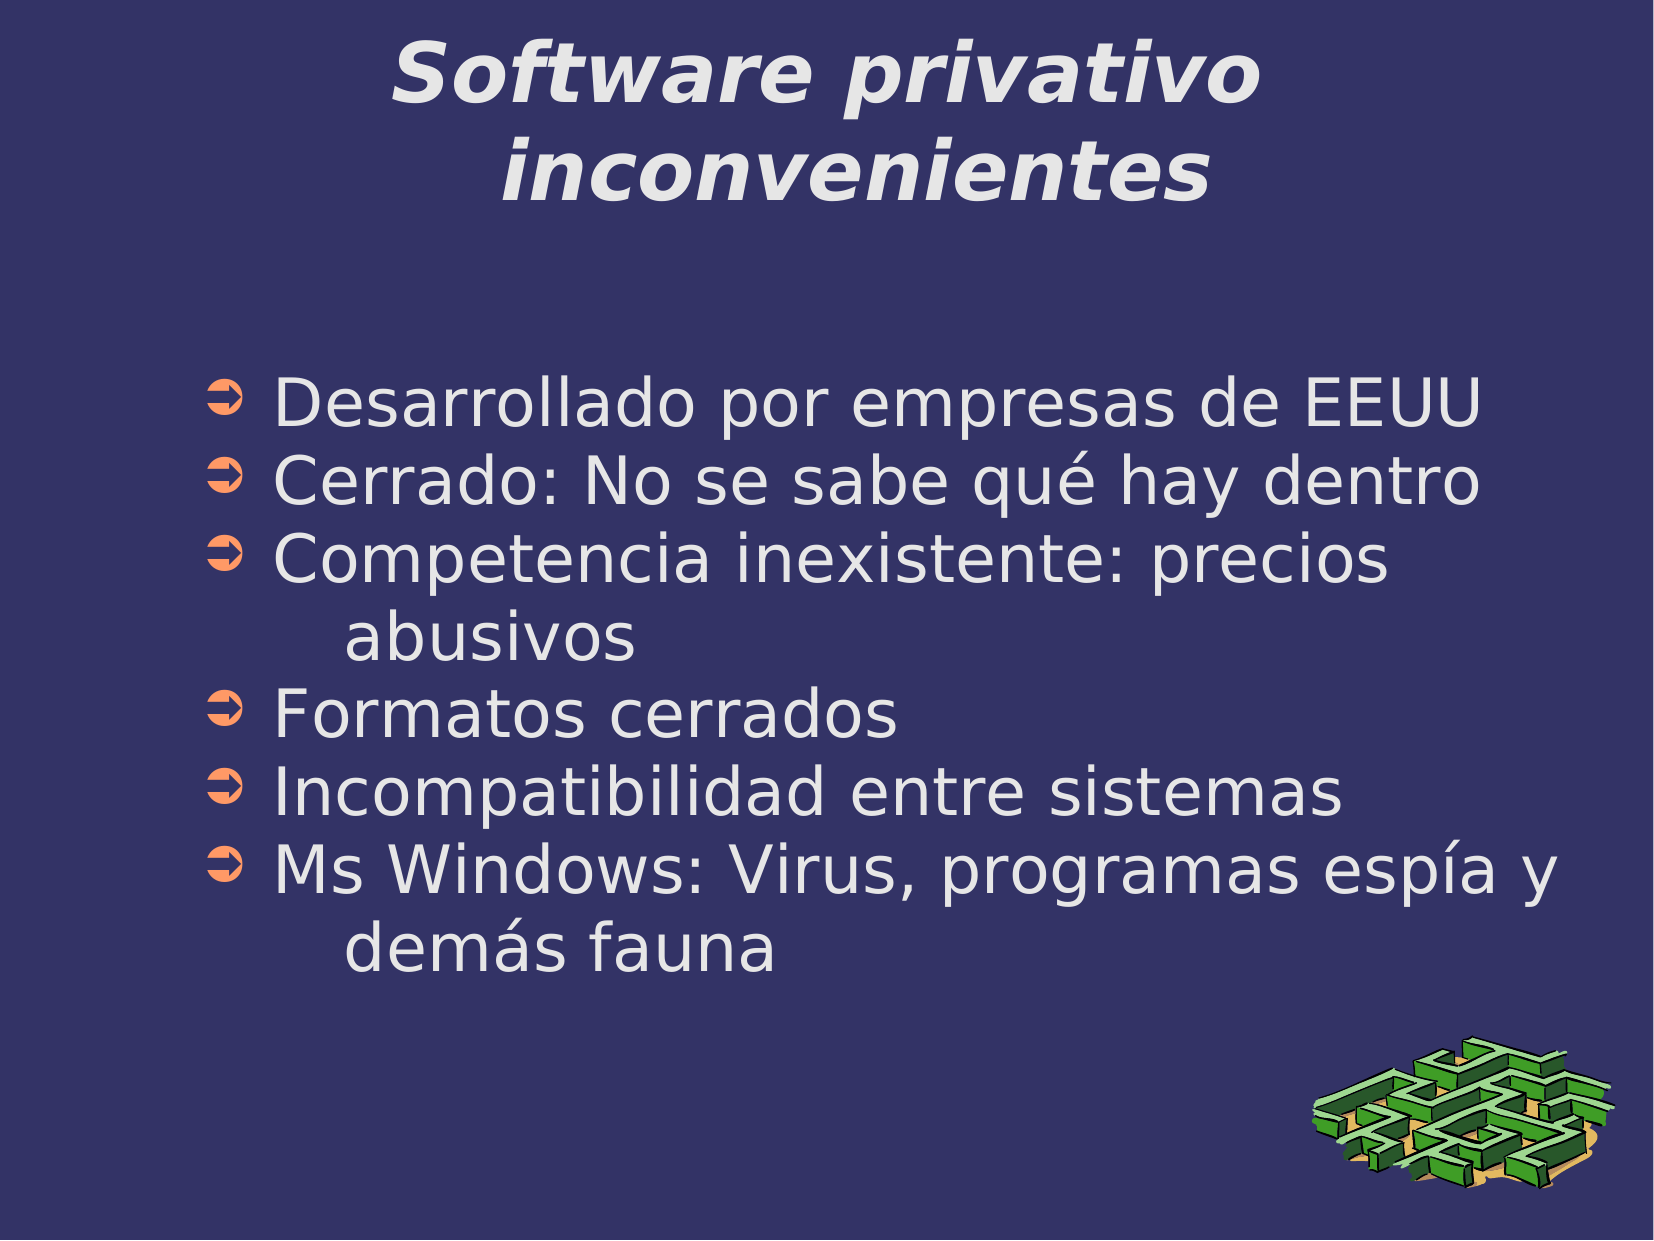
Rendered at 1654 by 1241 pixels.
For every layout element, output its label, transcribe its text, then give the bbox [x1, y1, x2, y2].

title Software privativo inconvenientes [121, 19, 1534, 227]
list Desarrollado por empresas de EEUU Cerrado: No se sabe qué hay dentro Competencia inexistente: precios abusivos Formatos cerrados Incompatibilidad entre sistemas Ms Windows: Virus, programas espía y demás fauna [178, 364, 1570, 1147]
list [891, 364, 1570, 1132]
